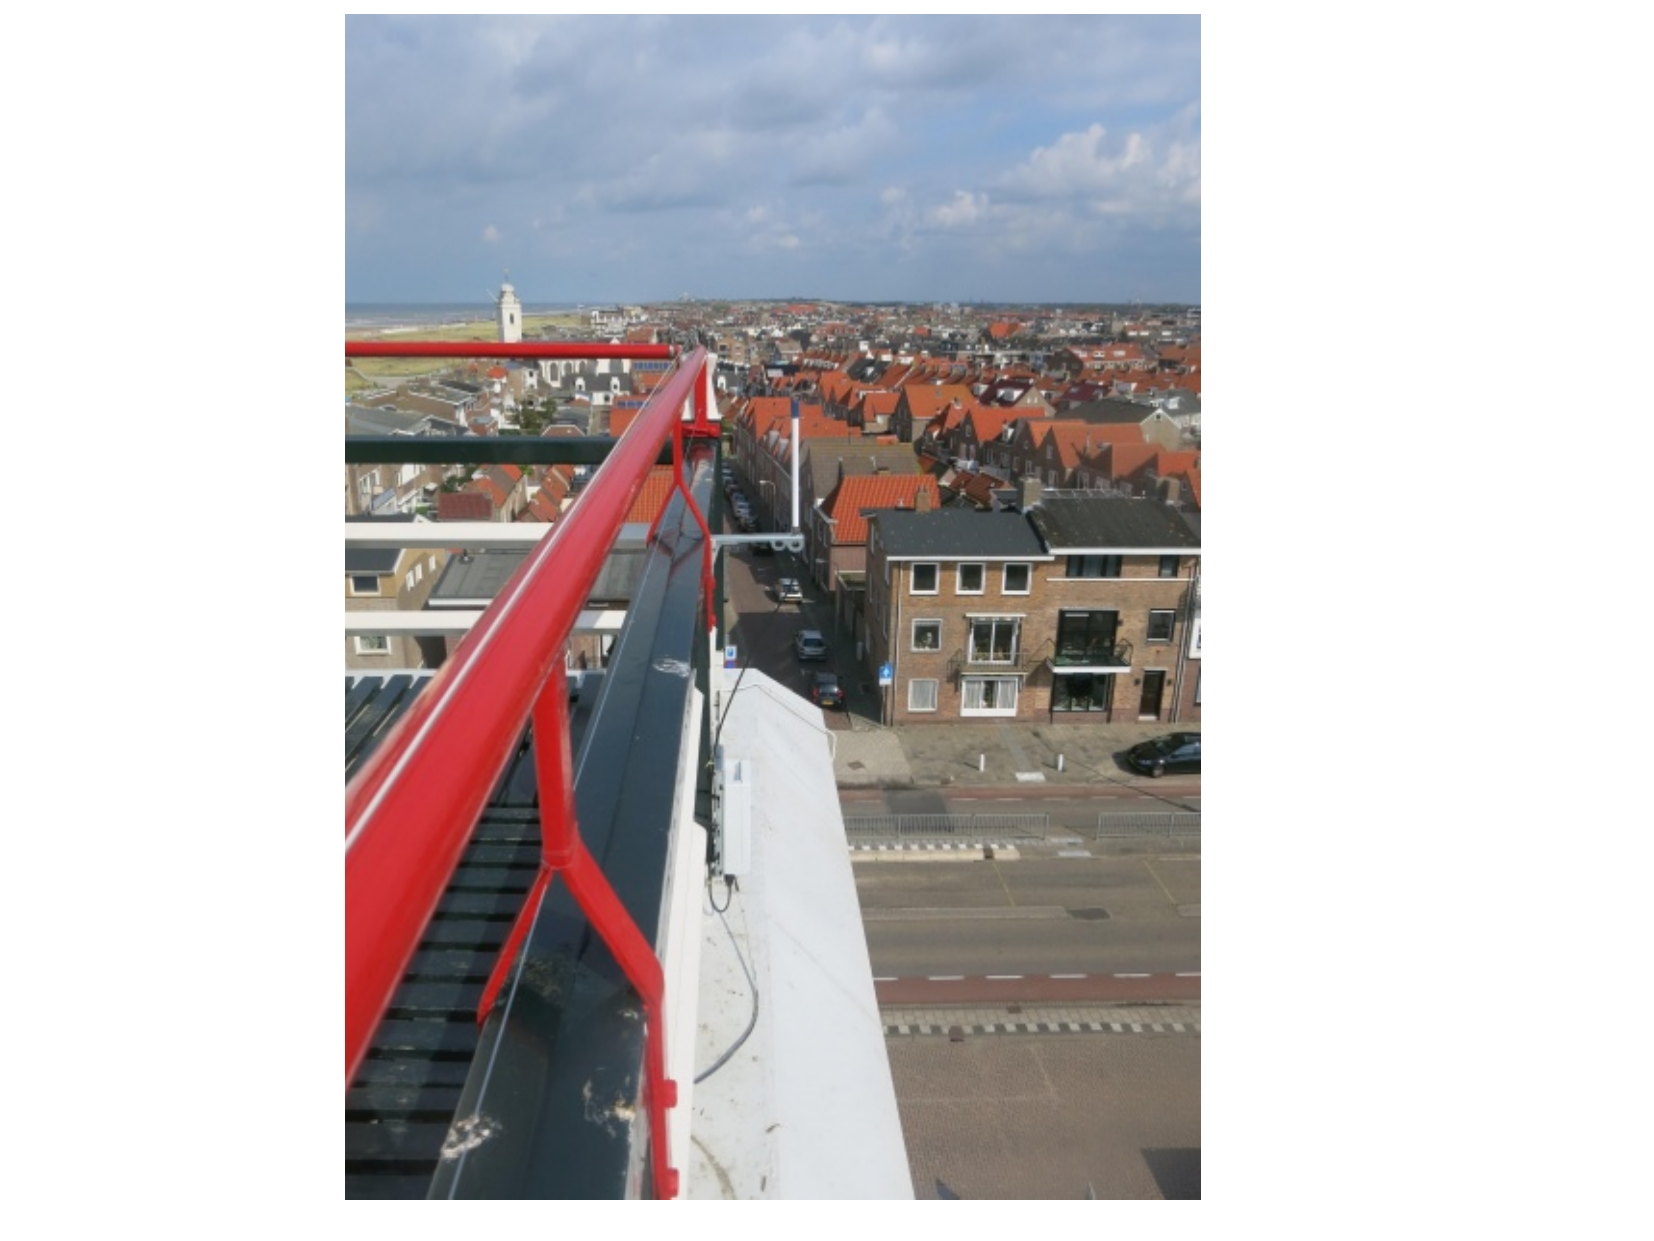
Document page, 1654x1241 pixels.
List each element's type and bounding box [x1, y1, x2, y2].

picture [345, 14, 1201, 1201]
